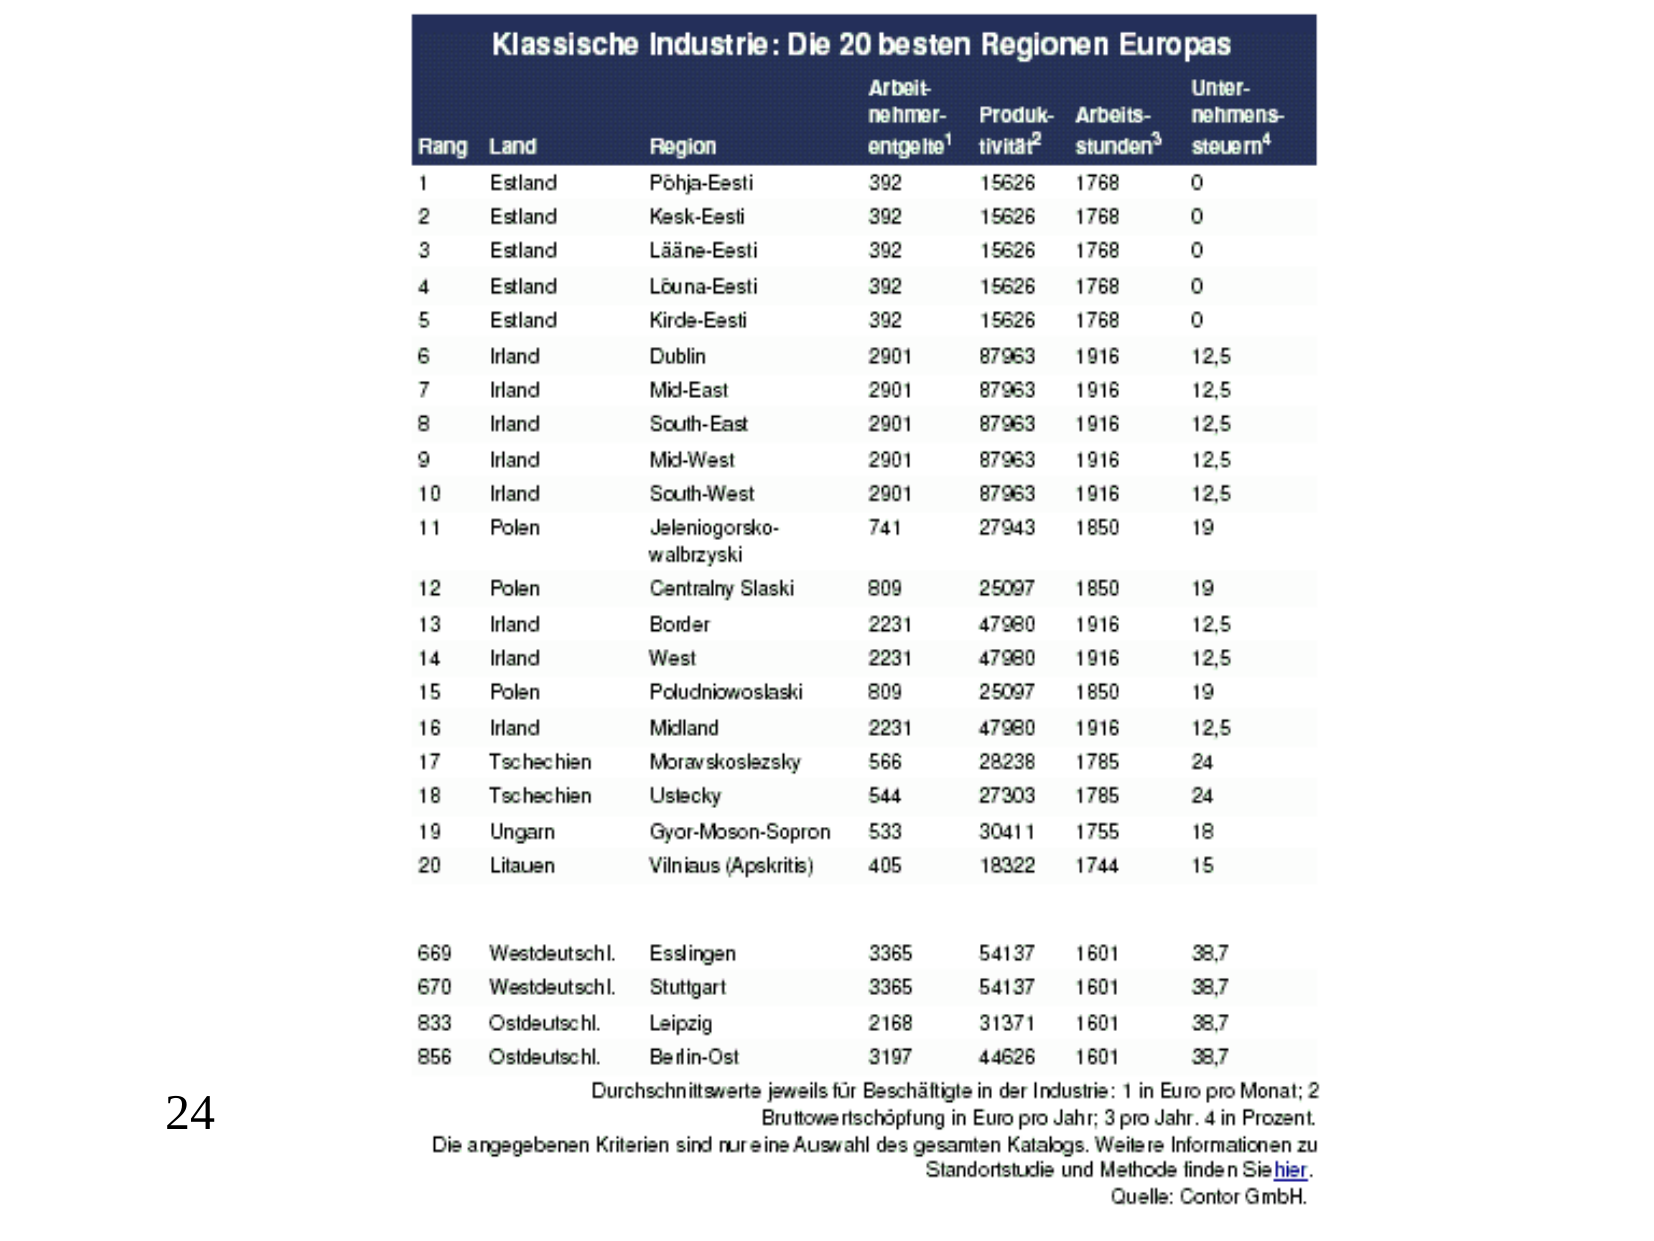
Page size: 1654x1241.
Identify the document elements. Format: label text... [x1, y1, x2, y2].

picture [406, 6, 1328, 1227]
text_box <Nummer> [165, 1079, 376, 1140]
